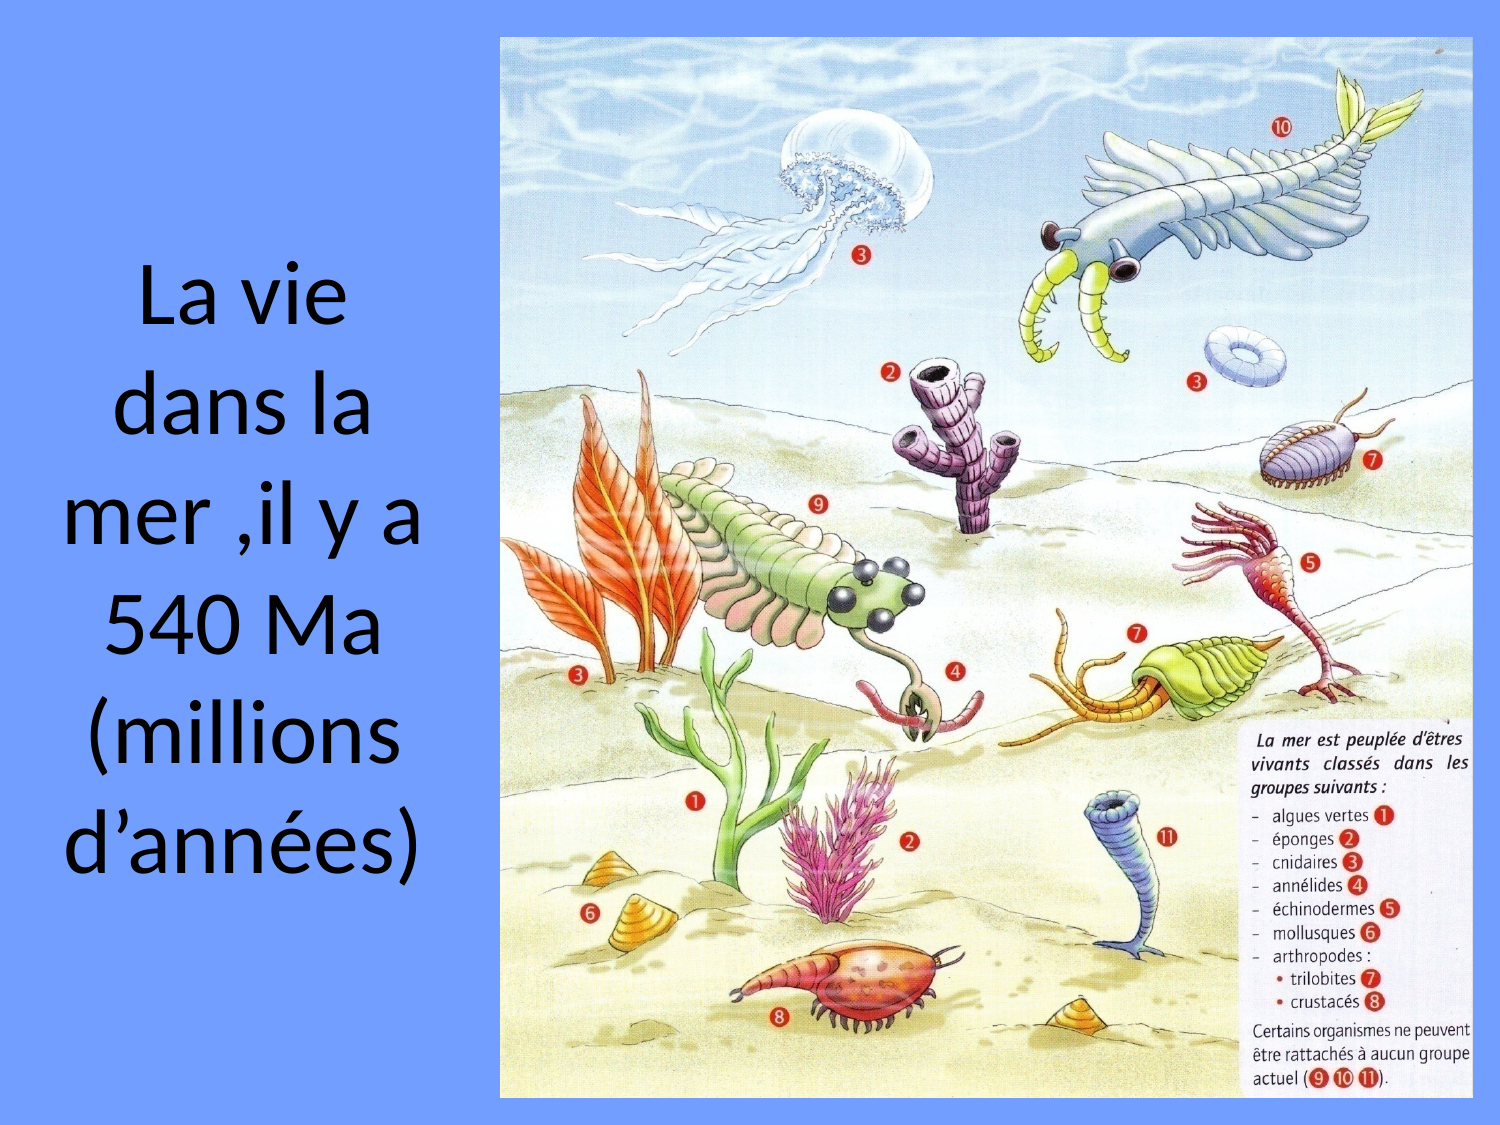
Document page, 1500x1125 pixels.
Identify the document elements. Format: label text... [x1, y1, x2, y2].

picture [500, 37, 1473, 1098]
text_box La vie dans la mer ,il y a 540 Ma (millions d’années) [24, 212, 463, 913]
